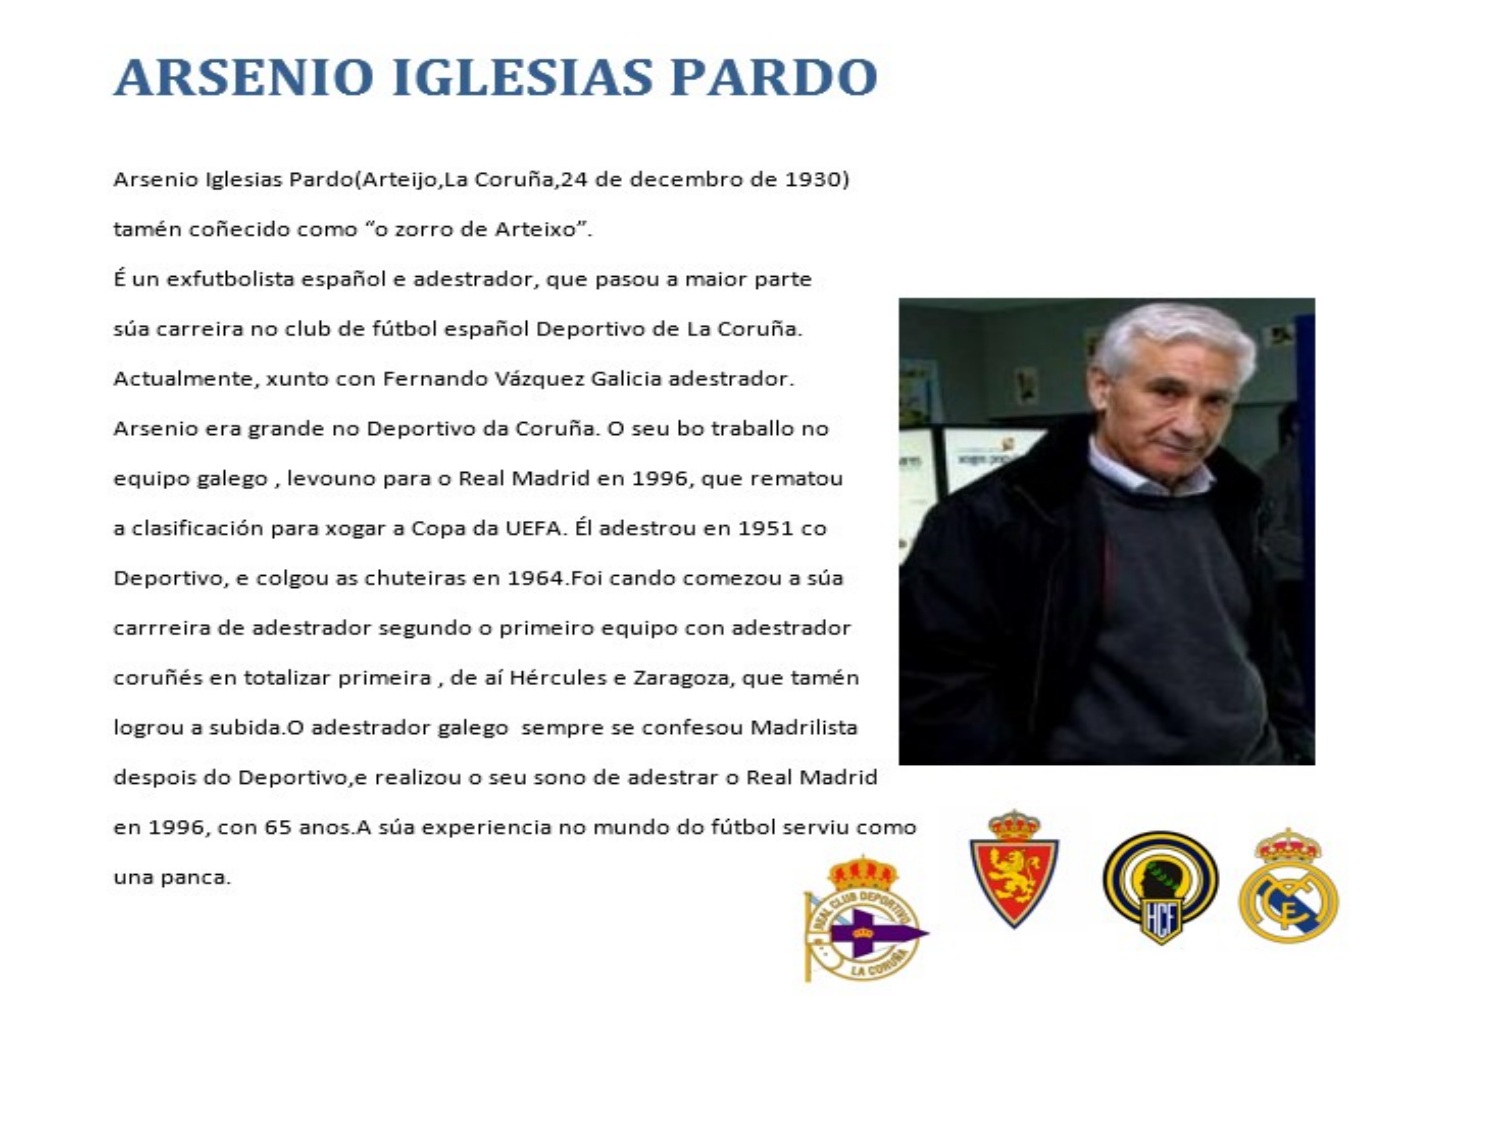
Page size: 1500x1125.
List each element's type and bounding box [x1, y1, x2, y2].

picture [75, 44, 1426, 996]
